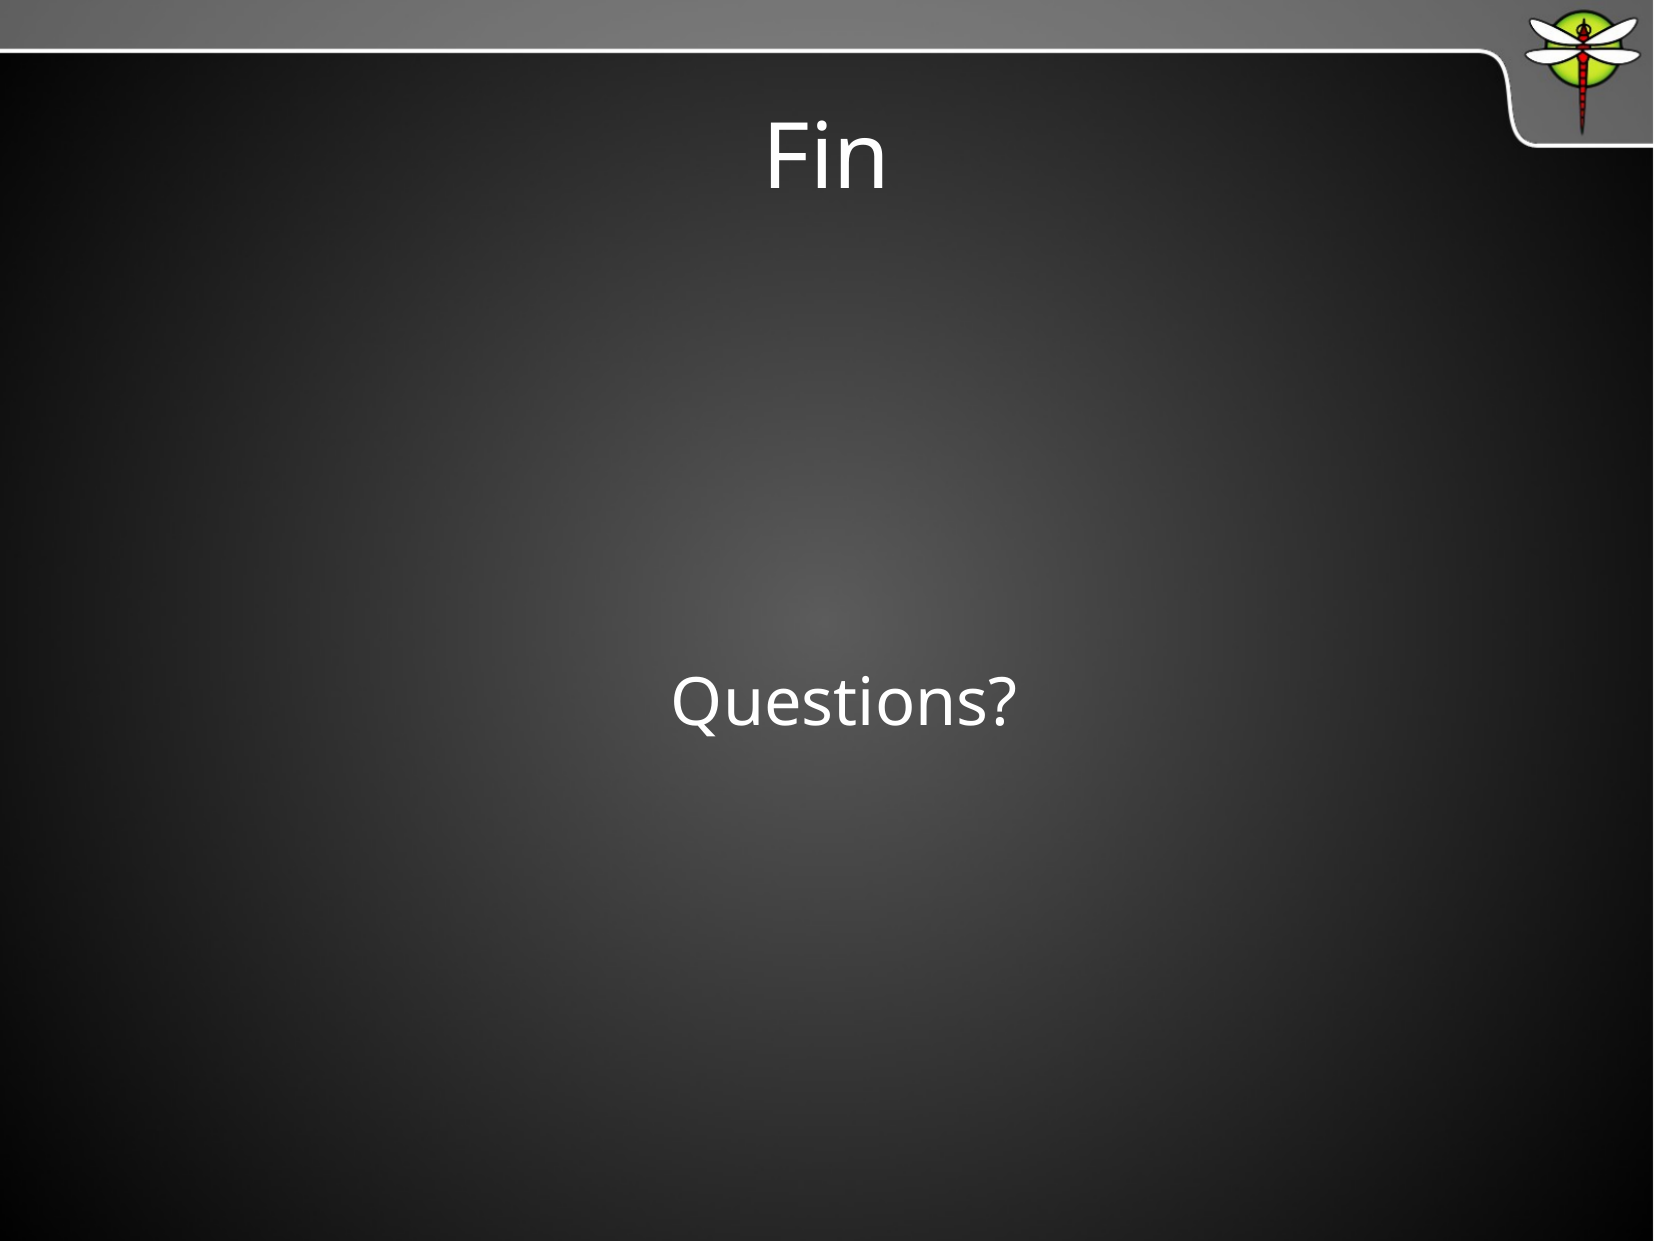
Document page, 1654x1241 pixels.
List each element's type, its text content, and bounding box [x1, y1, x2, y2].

title Fin [82, 49, 1571, 257]
picture [0, 0, 1654, 1241]
subtitle Questions? [82, 297, 1571, 1102]
